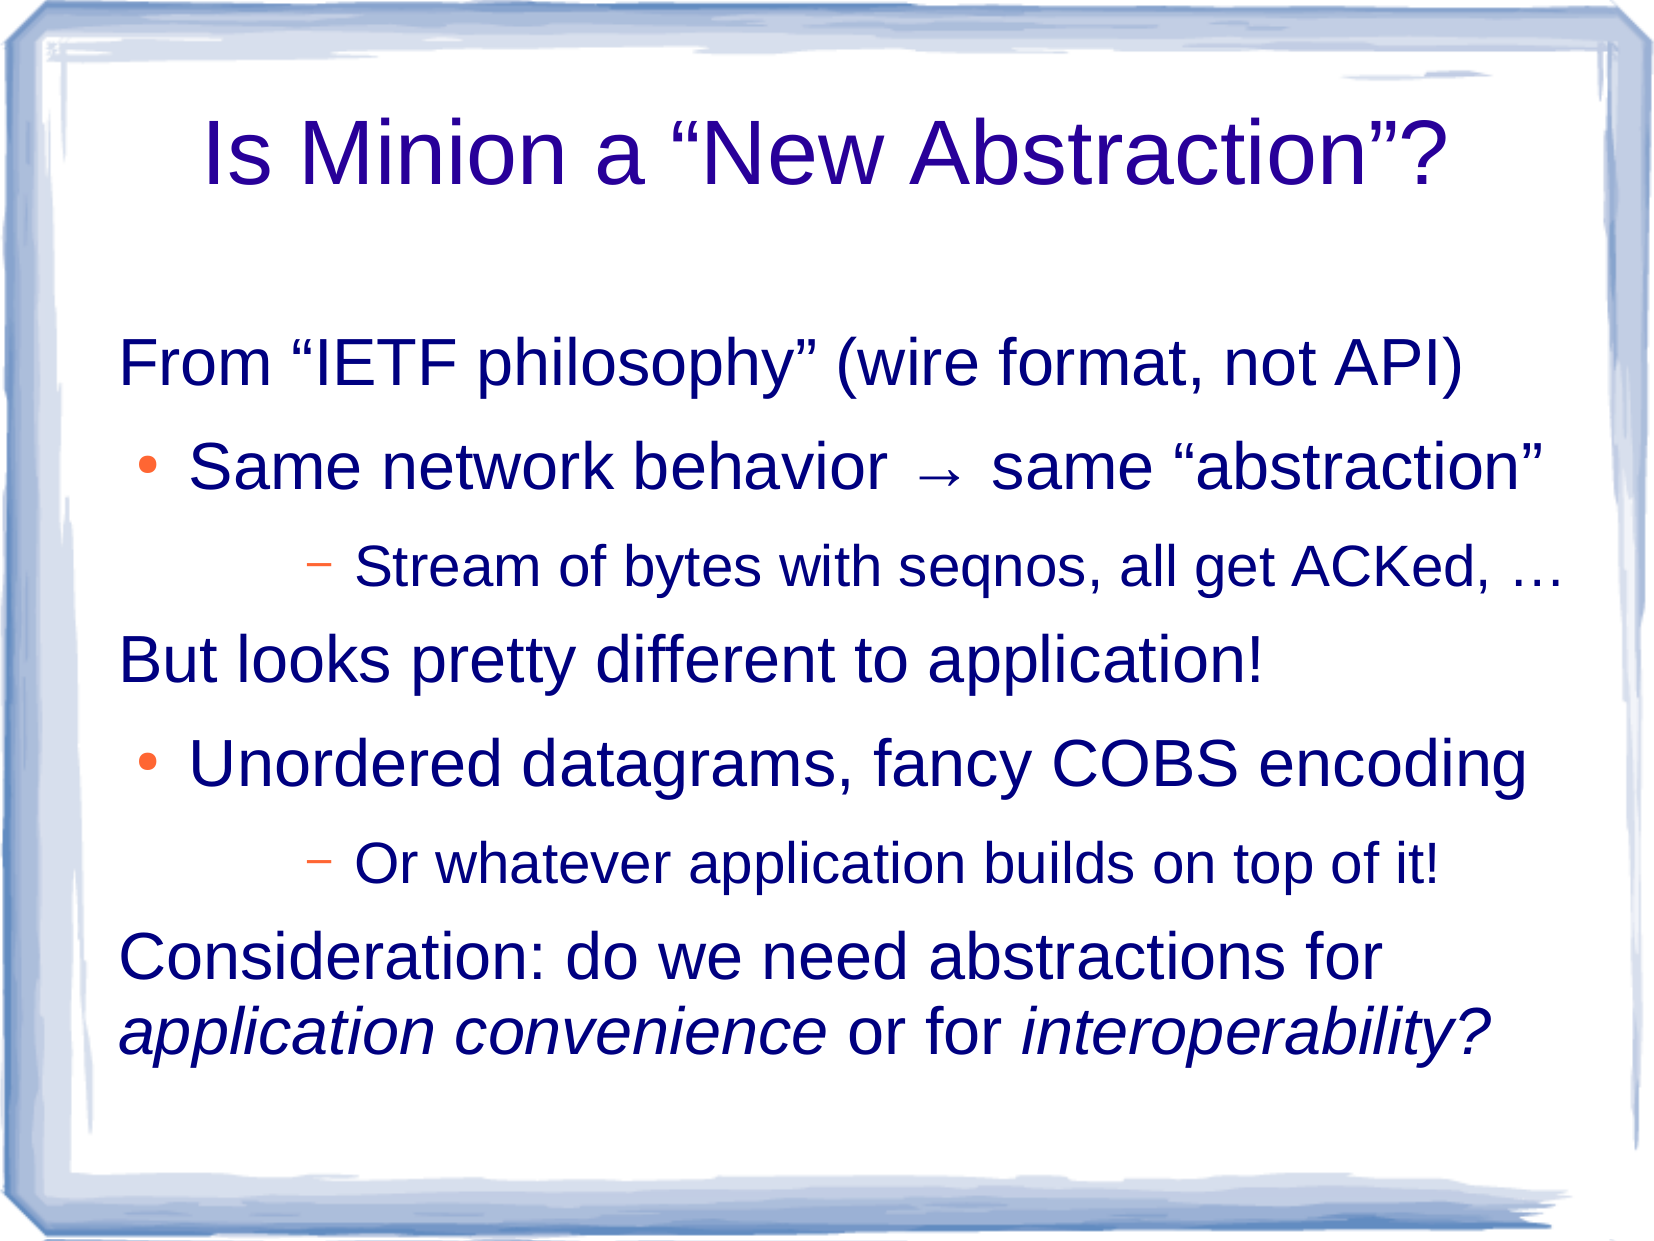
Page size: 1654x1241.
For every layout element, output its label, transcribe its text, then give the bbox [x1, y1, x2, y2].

title Is Minion a “New Abstraction”? [82, 49, 1571, 257]
picture [0, 0, 1654, 1241]
list From “IETF philosophy” (wire format, not API) Same network behavior → same “abstraction” Stream of bytes with seqnos, all get ACKed, … But looks pretty different to application! Unordered datagrams, fancy COBS encoding Or whatever application builds on top of it! Consideration: do we need abstractions for application convenience or for interoperability? [118, 324, 1571, 1068]
